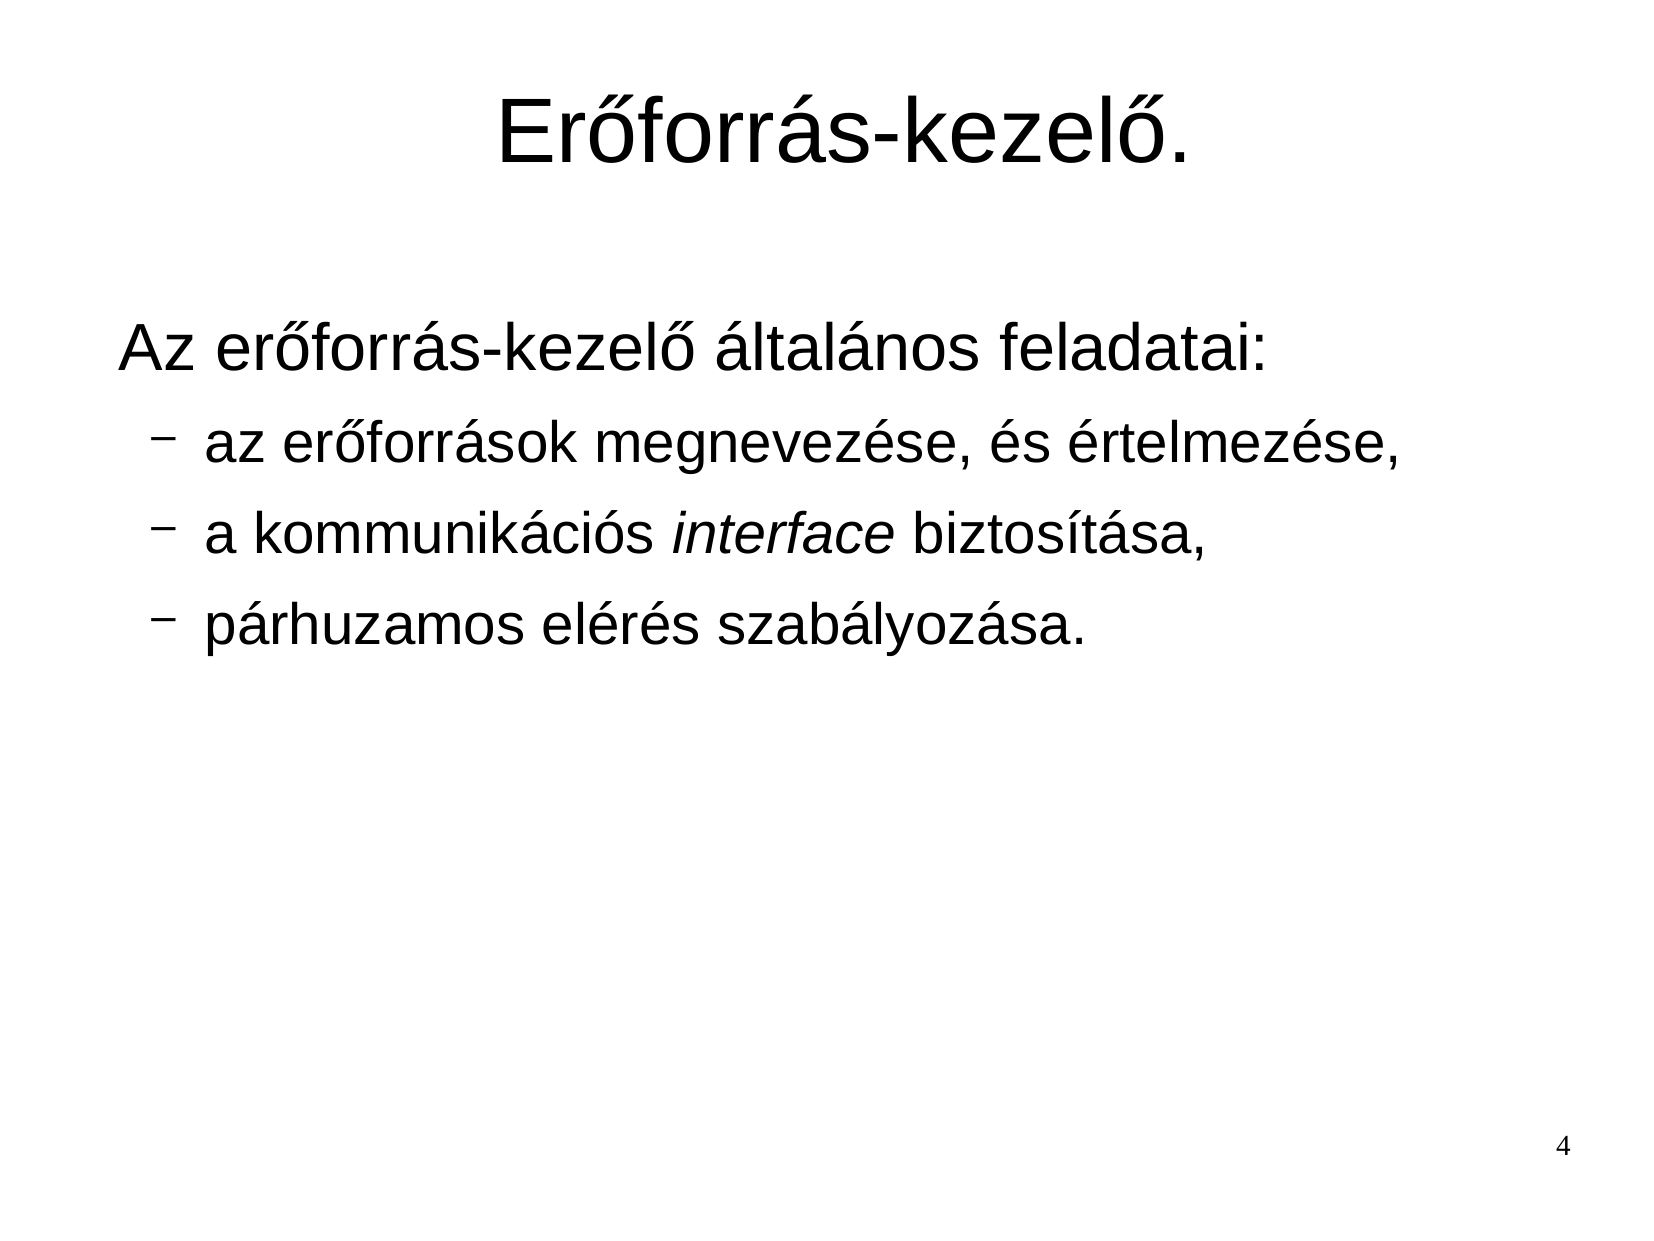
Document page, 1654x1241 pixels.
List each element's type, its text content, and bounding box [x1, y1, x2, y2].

title Erőforrás-kezelő. [124, 22, 1530, 230]
list Az erőforrás-kezelő általános feladatai: az erőforrások megnevezése, és értelmezése, a kommunikációs interface biztosítása, párhuzamos elérés szabályozása. [48, 296, 1537, 829]
